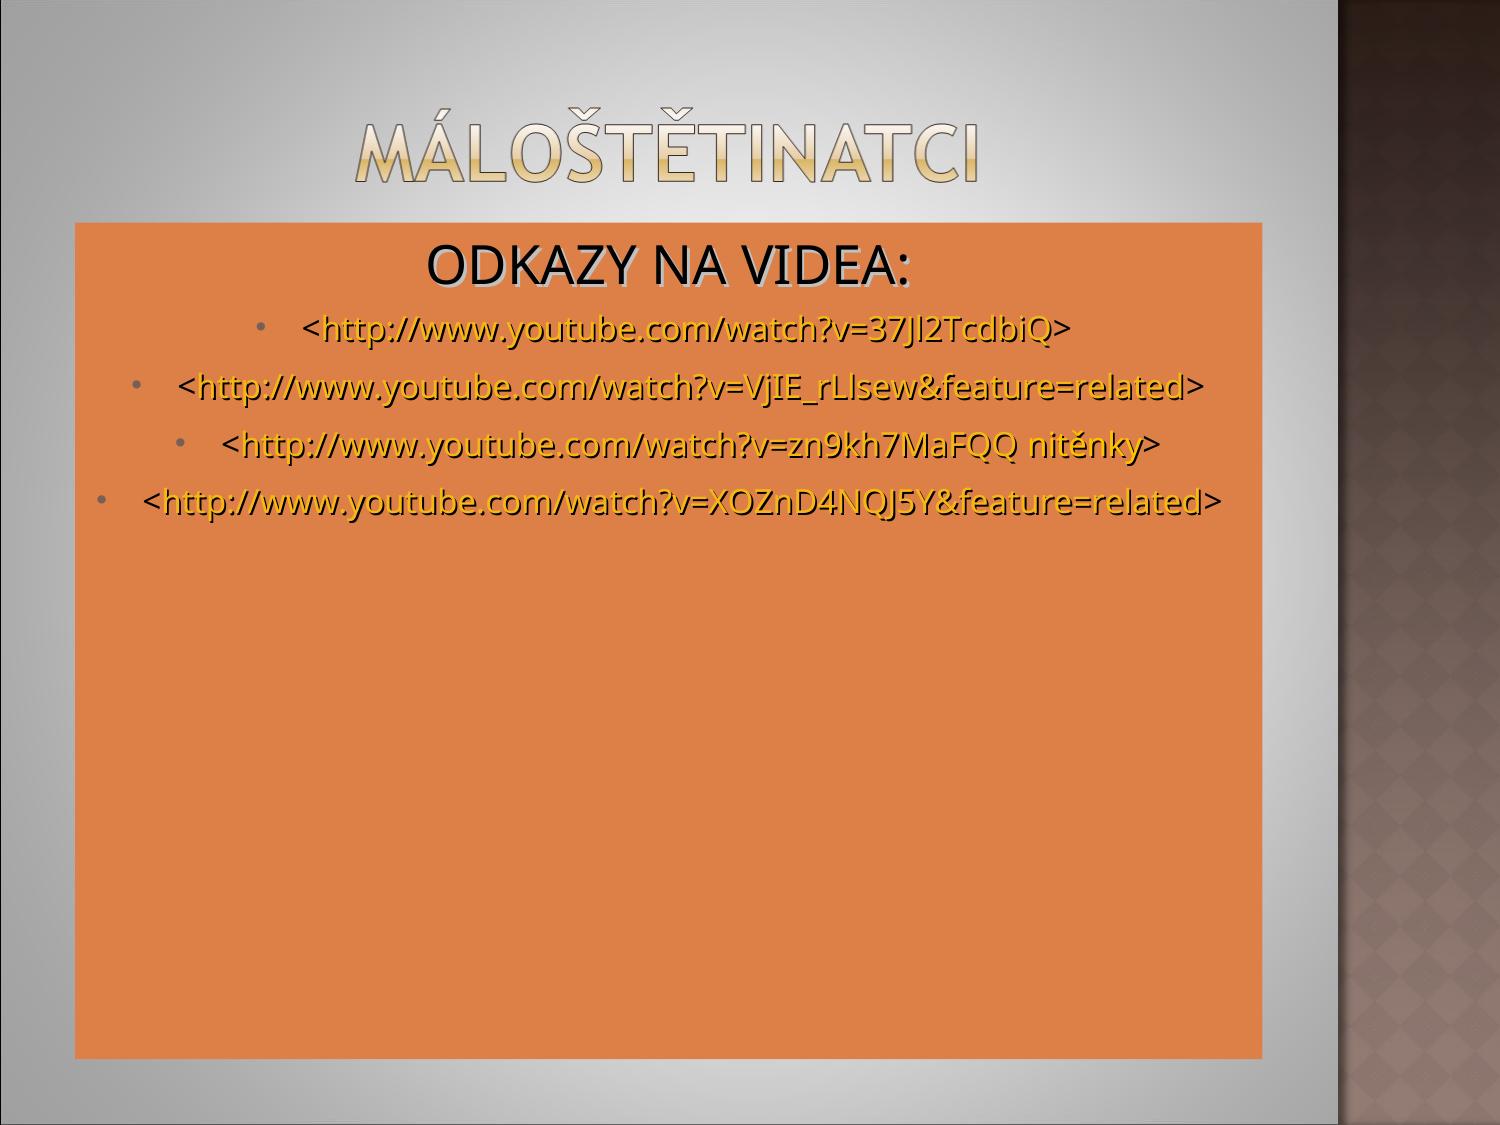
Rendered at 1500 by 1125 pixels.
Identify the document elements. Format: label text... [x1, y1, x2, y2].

text_box [73, 52, 1265, 201]
picture [0, 0, 1500, 1125]
list ODKAZY NA VIDEA: <http://www.youtube.com/watch?v=37Jl2TcdbiQ> <http://www.youtube.com/watch?v=VjIE_rLlsew&feature=related> <http://www.youtube.com/watch?v=zn9kh7MaFQQ nitěnky> <http://www.youtube.com/watch?v=XOZnD4NQJ5Y&feature=related> [75, 222, 1263, 1060]
